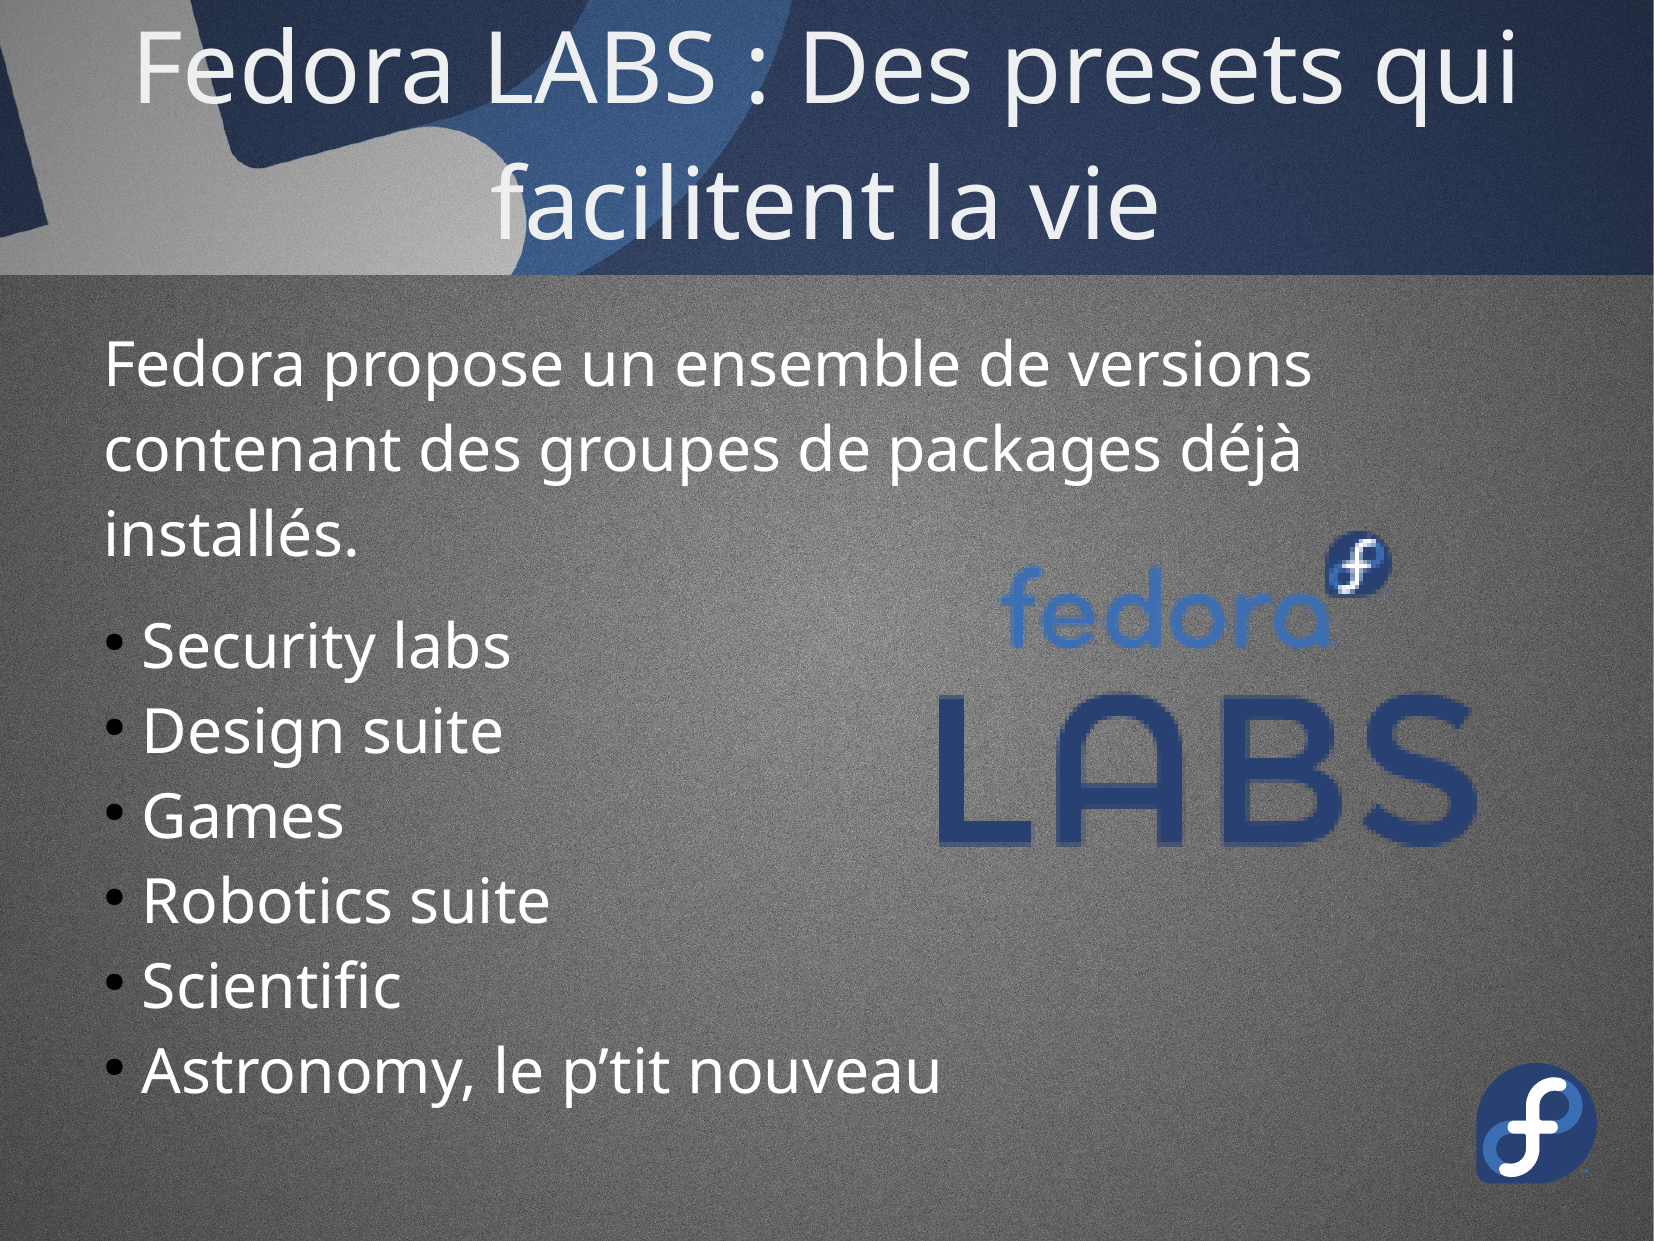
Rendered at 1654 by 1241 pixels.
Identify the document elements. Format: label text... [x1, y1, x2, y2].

text_box Security labs Design suite Games Robotics suite Scientific Astronomy, le p’tit nouveau [88, 594, 1388, 991]
picture [0, 0, 1654, 1241]
title Fedora LABS : Des presets qui facilitent la vie [88, 29, 1565, 237]
text_box Fedora propose un ensemble de versions contenant des groupes de packages déjà installés. [88, 312, 1506, 546]
